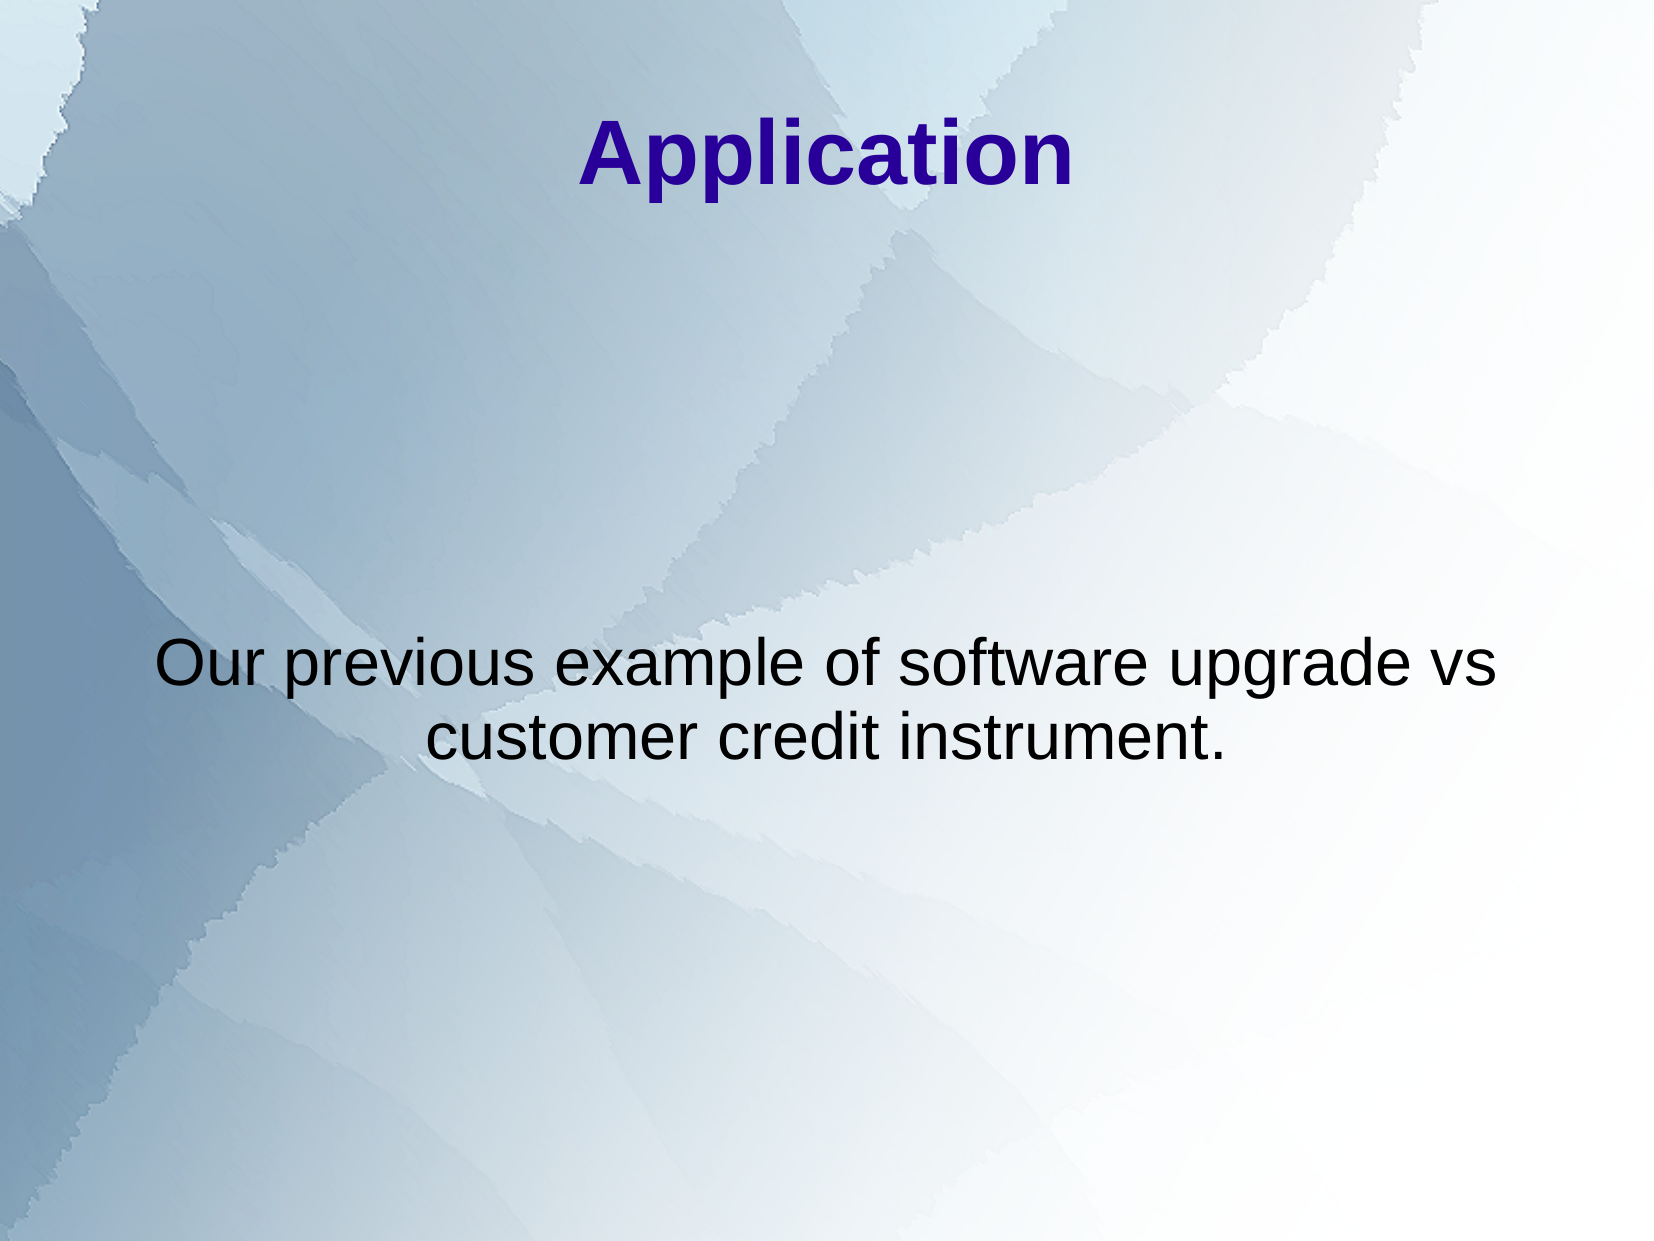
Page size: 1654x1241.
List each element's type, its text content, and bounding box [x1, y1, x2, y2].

subtitle Our previous example of software upgrade vs customer credit instrument. [82, 297, 1571, 1102]
title Application [82, 56, 1571, 250]
picture [0, 0, 1654, 1241]
